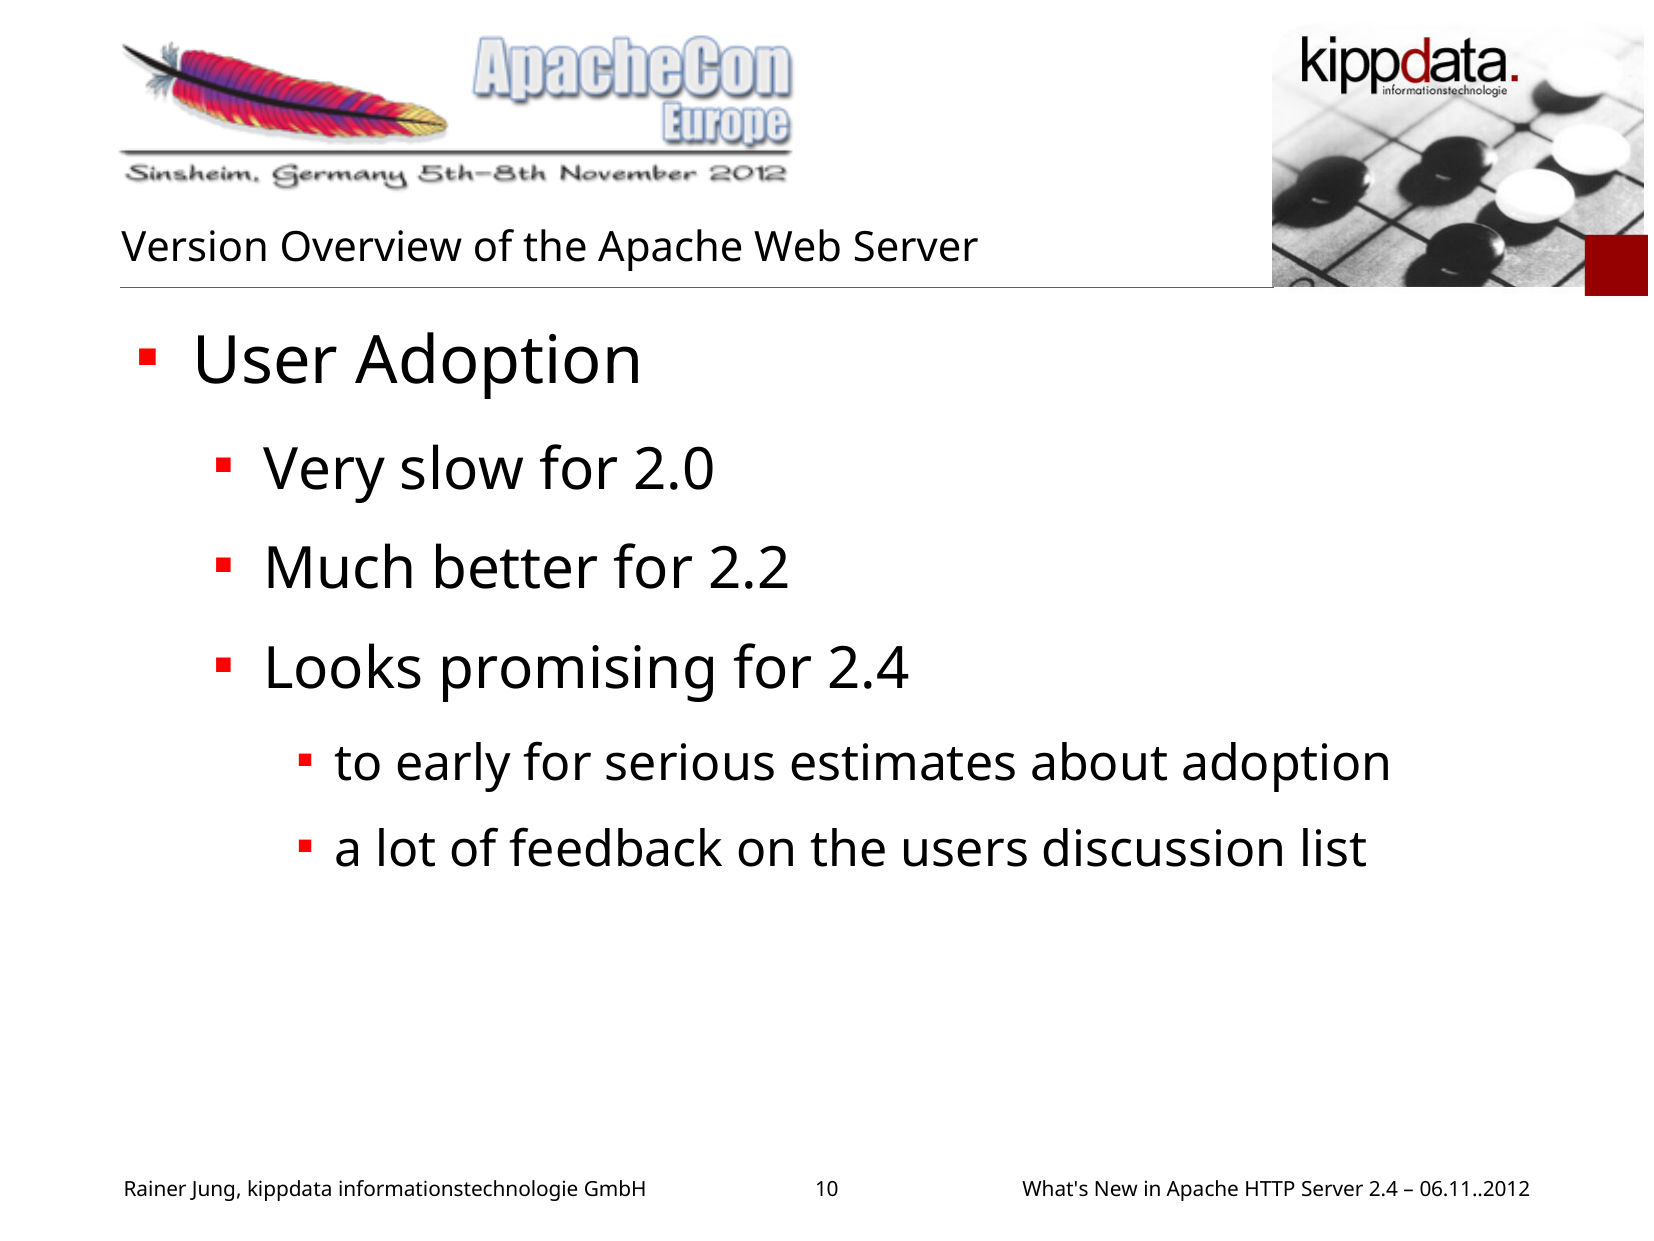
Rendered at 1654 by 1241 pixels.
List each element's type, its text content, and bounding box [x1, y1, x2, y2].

title Version Overview of the Apache Web Server [121, 204, 1242, 286]
picture [113, 32, 797, 195]
picture [1272, 5, 1648, 302]
list User Adoption Very slow for 2.0 Much better for 2.2 Looks promising for 2.4 to early for serious estimates about adoption a lot of feedback on the users discussion list [121, 312, 1534, 1150]
